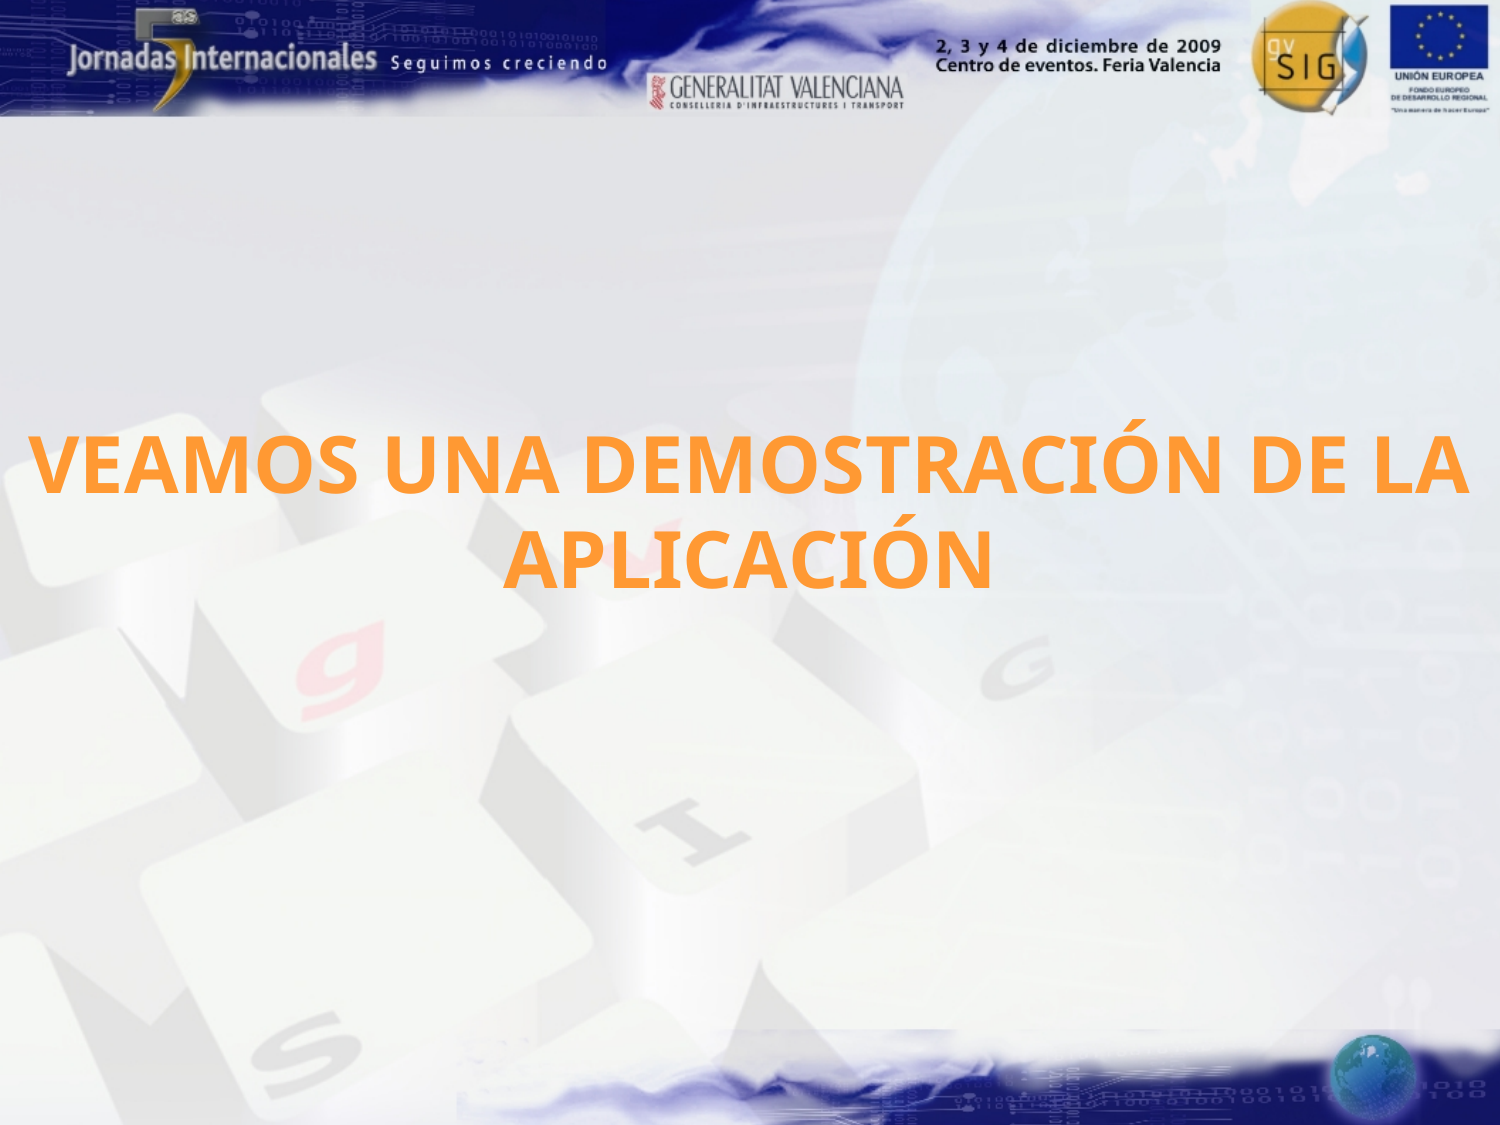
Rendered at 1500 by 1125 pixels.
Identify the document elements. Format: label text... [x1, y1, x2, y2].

picture [0, 809, 1500, 1125]
text_box VEAMOS UNA DEMOSTRACIÓN DE LA APLICACIÓN [0, 209, 1500, 809]
picture [0, 0, 1500, 209]
